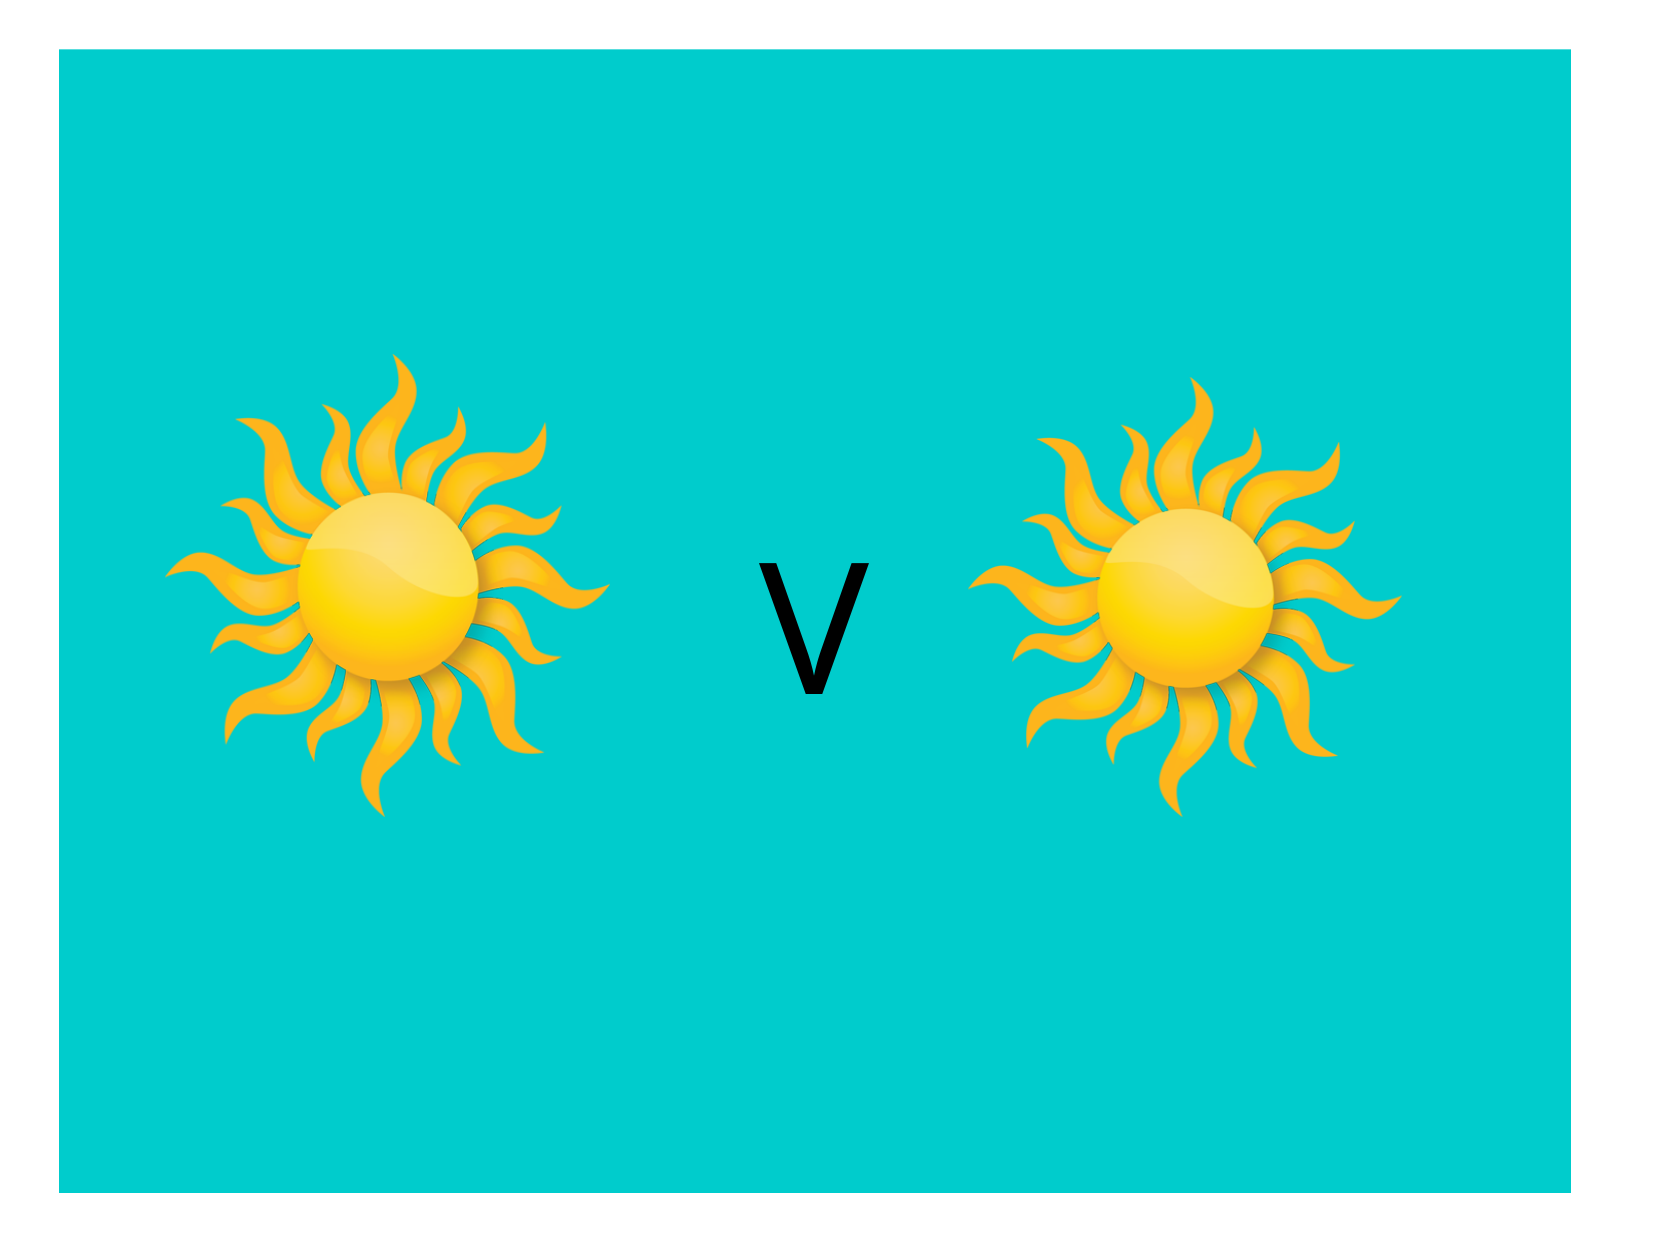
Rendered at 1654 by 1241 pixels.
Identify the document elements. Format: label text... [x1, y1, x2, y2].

picture [165, 354, 610, 817]
title V [59, 49, 1571, 1193]
picture [968, 377, 1402, 817]
